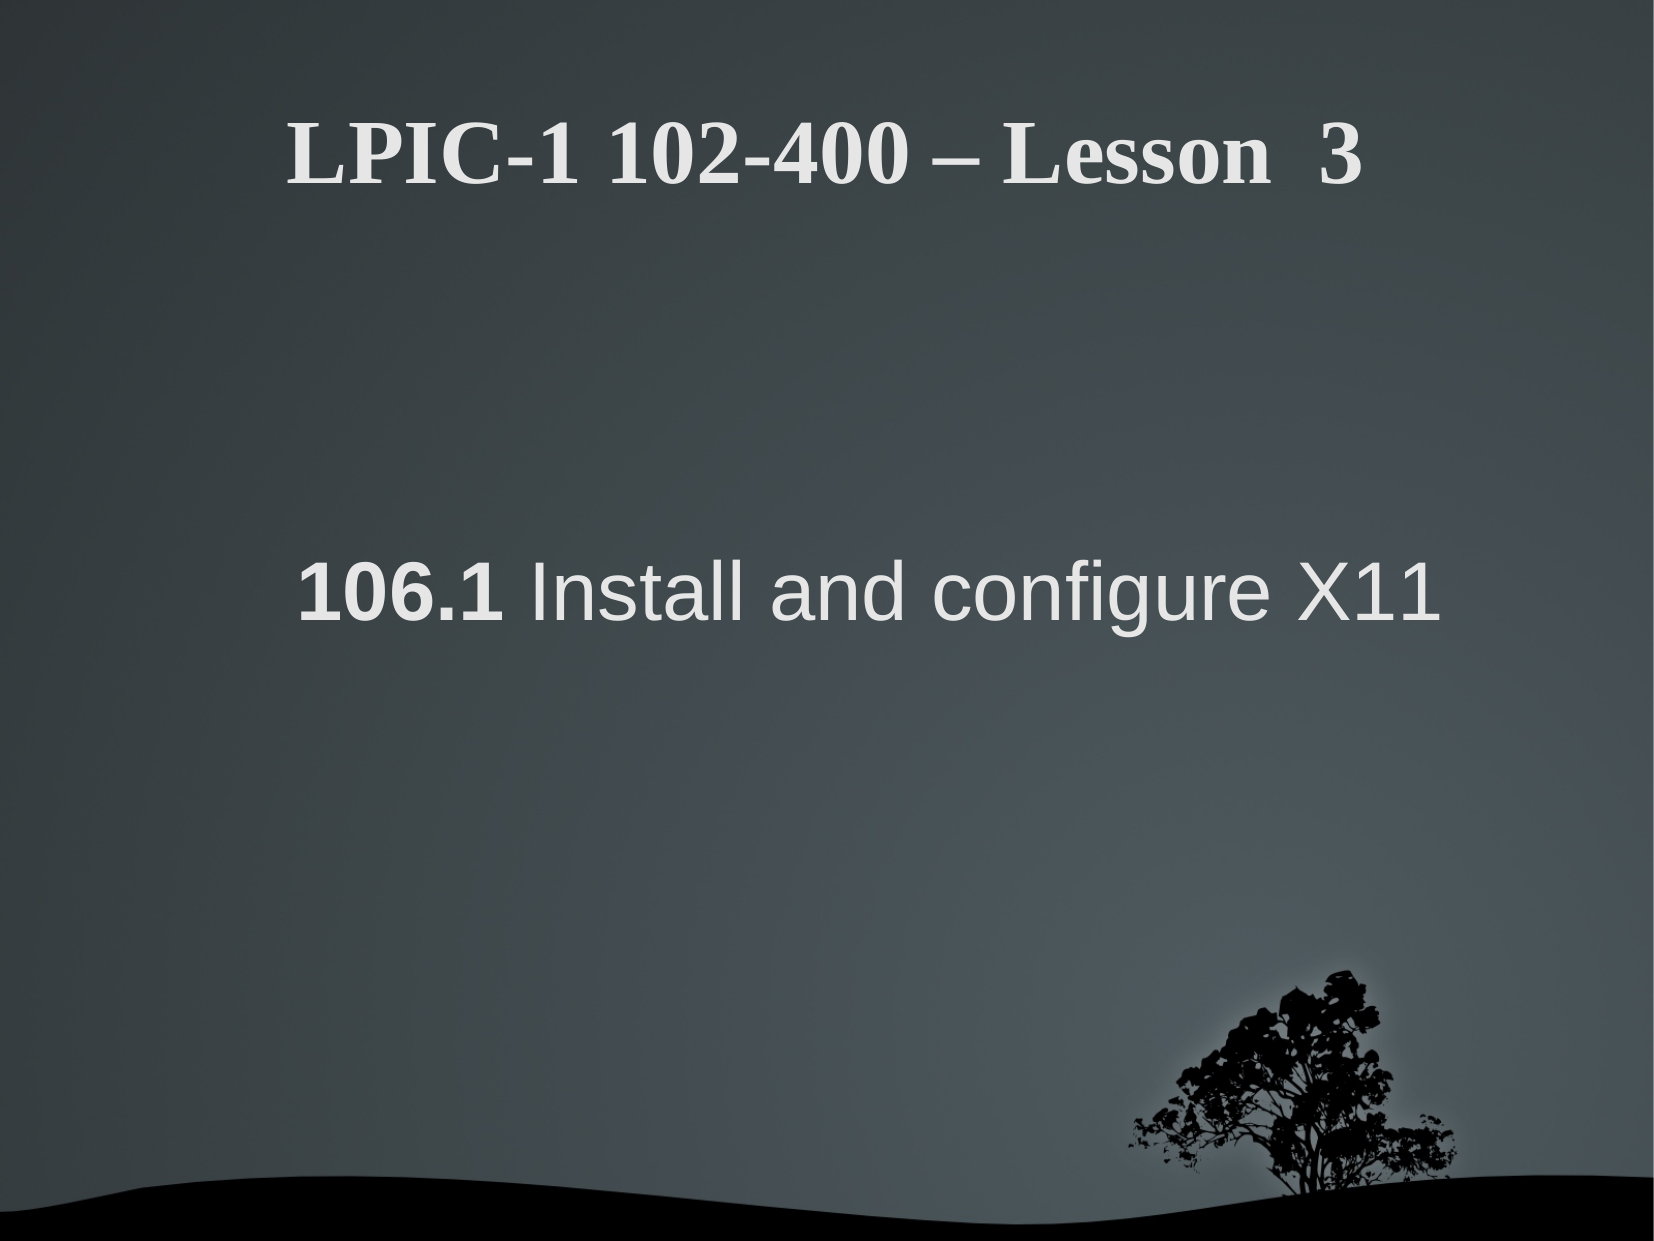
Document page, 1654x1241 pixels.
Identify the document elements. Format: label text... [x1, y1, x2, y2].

title LPIC-1 102-400 – Lesson 3 [82, 49, 1571, 257]
list 106.1 Install and configure X11 [82, 290, 1571, 1109]
picture [0, 0, 1654, 1241]
